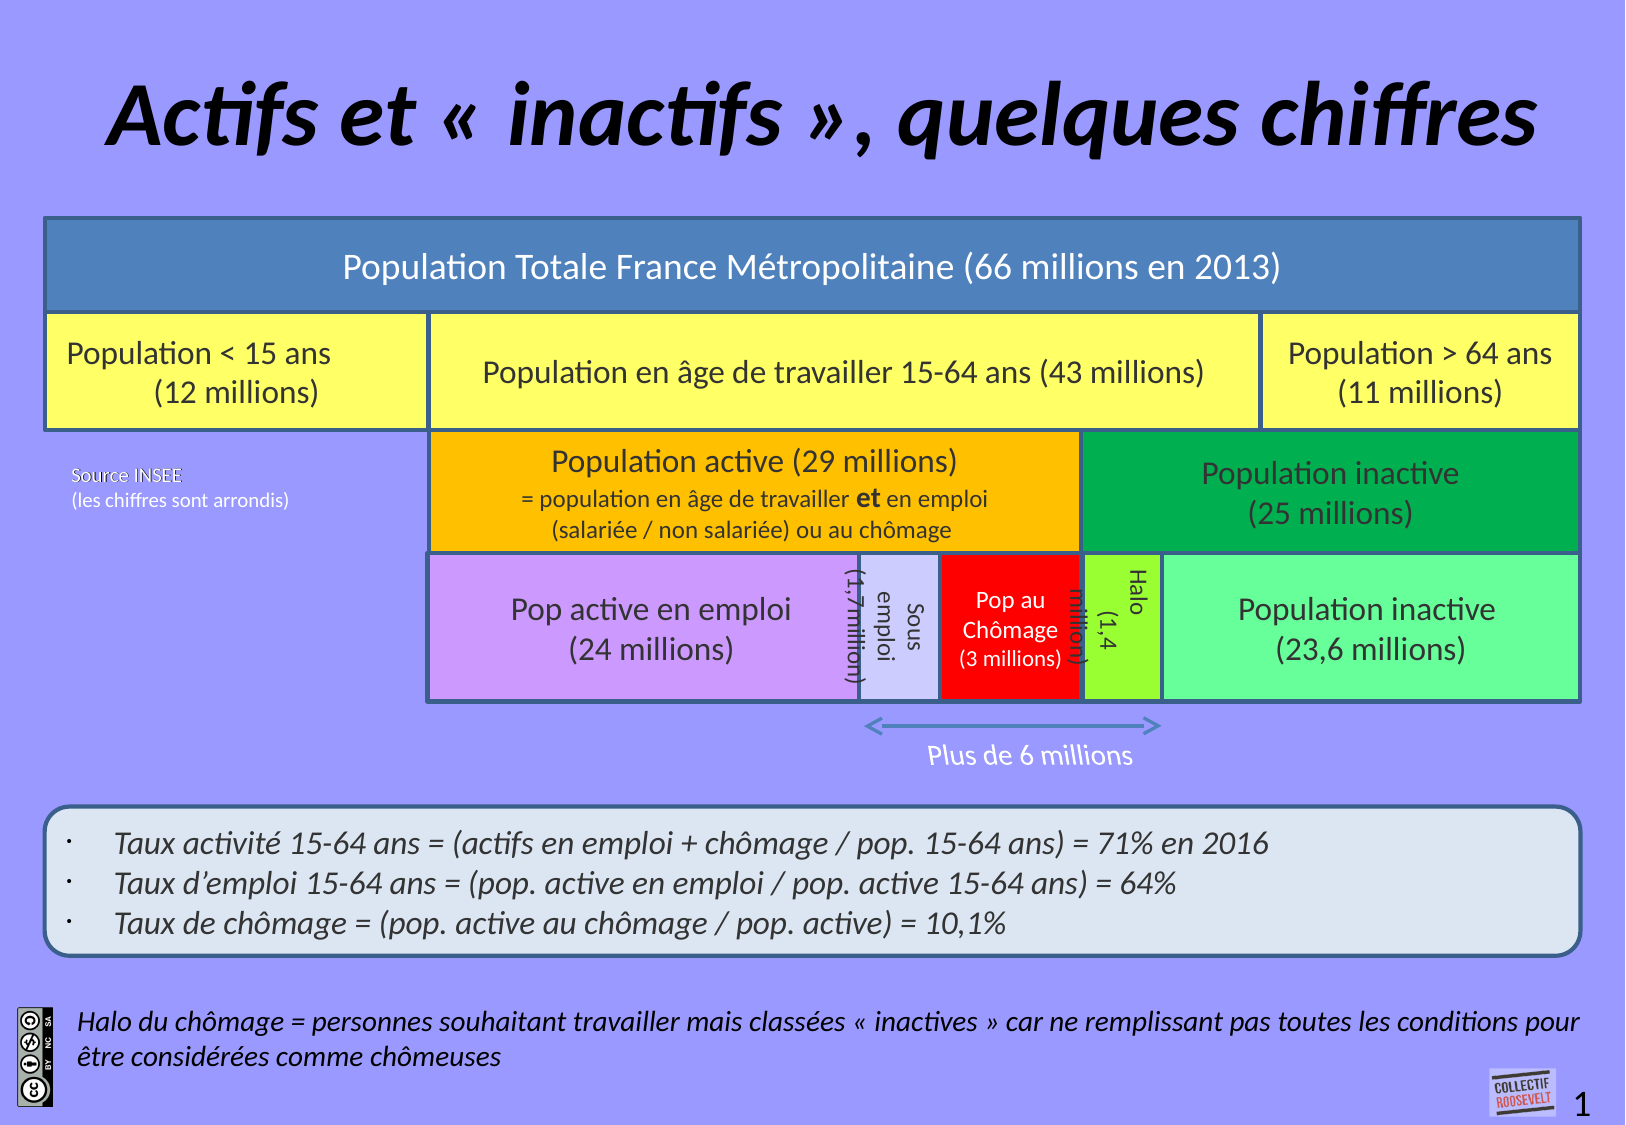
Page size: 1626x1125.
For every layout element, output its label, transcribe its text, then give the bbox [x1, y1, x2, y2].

text_box Pop active en emploi (24 millions) [427, 552, 859, 702]
text_box Plus de 6 millions [908, 728, 1152, 778]
text_box Population Totale France Métropolitaine (66 millions en 2013) [44, 217, 1581, 311]
text_box Population en âge de travailler 15-64 ans (43 millions) [428, 311, 1260, 430]
text_box Source INSEE (les chiffres sont arrondis) [56, 454, 305, 520]
picture [1489, 1081, 1557, 1117]
text_box Population > 64 ans (11 millions) [1260, 311, 1581, 430]
text_box Halo du chômage = personnes souhaitant travailler mais classées « inactives » car ne remplissant pas toutes les conditions pour être considérées comme chômeuses [62, 995, 1599, 1081]
text_box Population inactive (23,6 millions) [1161, 552, 1581, 702]
text_box Population active (29 millions) = population en âge de travailler et en emploi (salariée / non salariée) ou au chômage [428, 430, 1081, 552]
text_box Pop au Chômage (3 millions) [941, 552, 1082, 702]
text_box Taux activité 15-64 ans = (actifs en emploi + chômage / pop. 15-64 ans) = 71% en 2016 Taux d’emploi 15-64 ans = (pop. active en emploi / pop. active 15-64 ans) = 64% Taux de chômage = (pop. active au chômage / pop. active) = 10,1% [44, 806, 1581, 956]
slide_number <numéro> [1557, 1071, 1626, 1125]
text_box Population inactive (25 millions) [1081, 430, 1581, 552]
title Actifs et « inactifs », quelques chiffres [84, 46, 1562, 131]
text_box Halo (1,4 million) [1082, 552, 1161, 702]
picture [18, 1008, 53, 1107]
text_box Population < 15 ans (12 millions) [44, 311, 428, 430]
text_box Sous emploi (1,7million) [859, 552, 941, 702]
